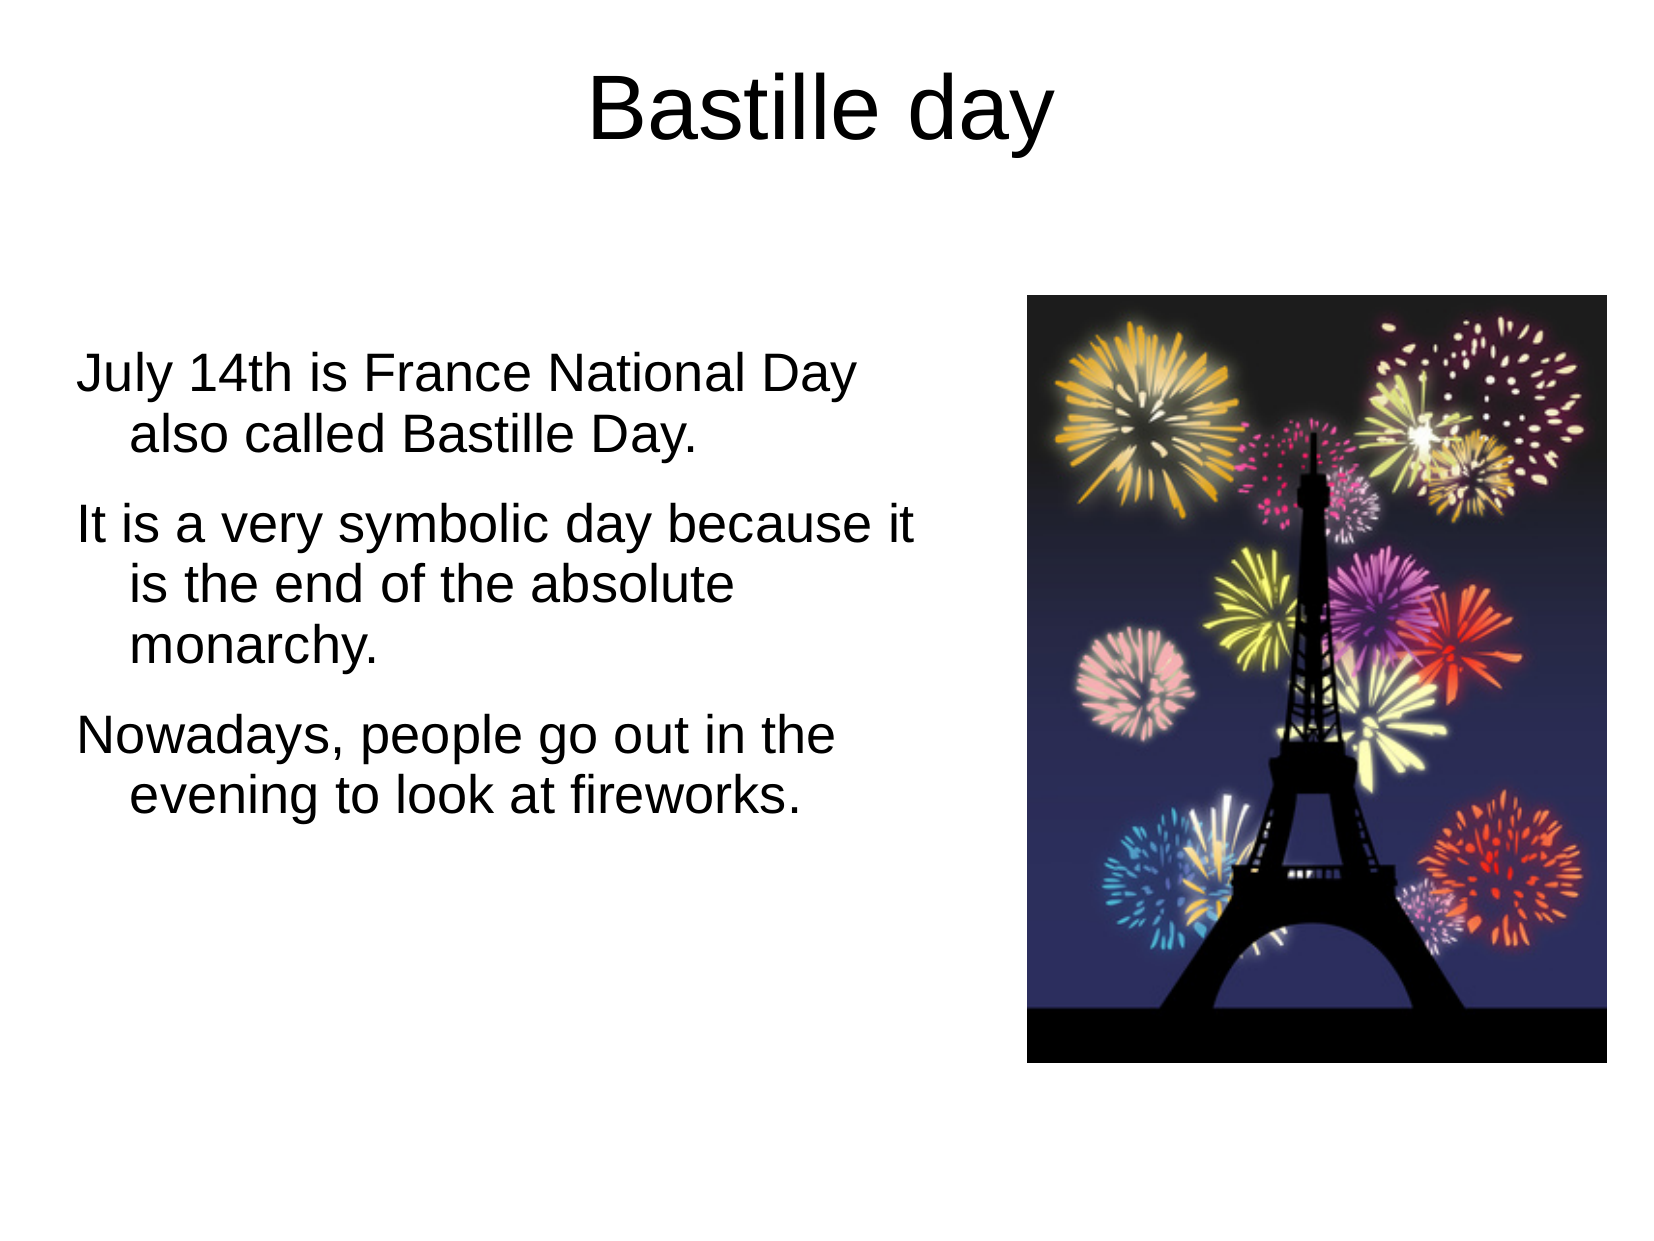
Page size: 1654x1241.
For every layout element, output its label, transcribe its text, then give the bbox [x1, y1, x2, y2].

title Bastille day [82, 35, 1560, 180]
picture [1027, 295, 1607, 1063]
list July 14th is France National Day also called Bastille Day. It is a very symbolic day because it is the end of the absolute monarchy. Nowadays, people go out in the evening to look at fireworks. [59, 342, 945, 1241]
